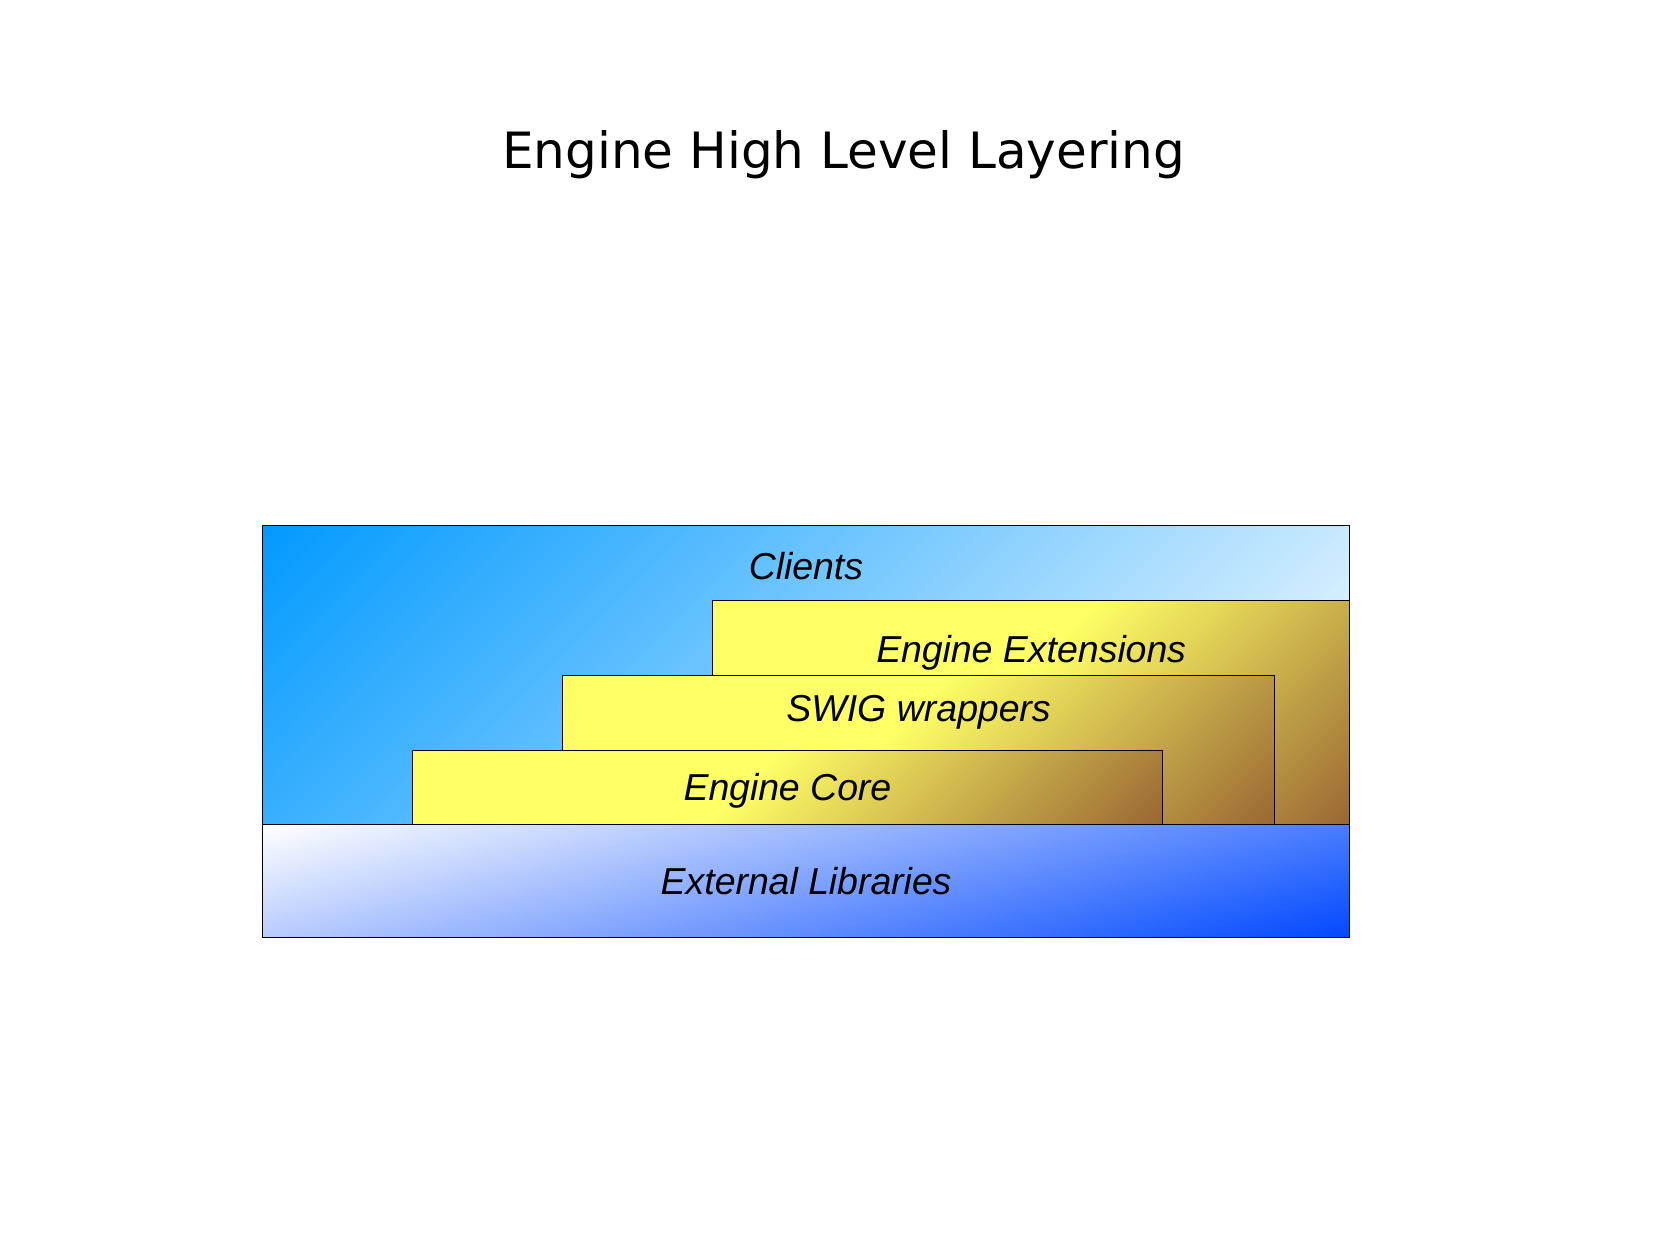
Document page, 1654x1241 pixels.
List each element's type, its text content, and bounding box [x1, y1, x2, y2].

text_box Engine Core [412, 750, 1163, 824]
text_box Clients [262, 525, 1350, 824]
text_box Engine Extensions [712, 600, 1350, 824]
text_box External Libraries [262, 824, 1350, 938]
text_box Engine High Level Layering [487, 114, 1201, 188]
text_box SWIG wrappers [562, 675, 1275, 824]
